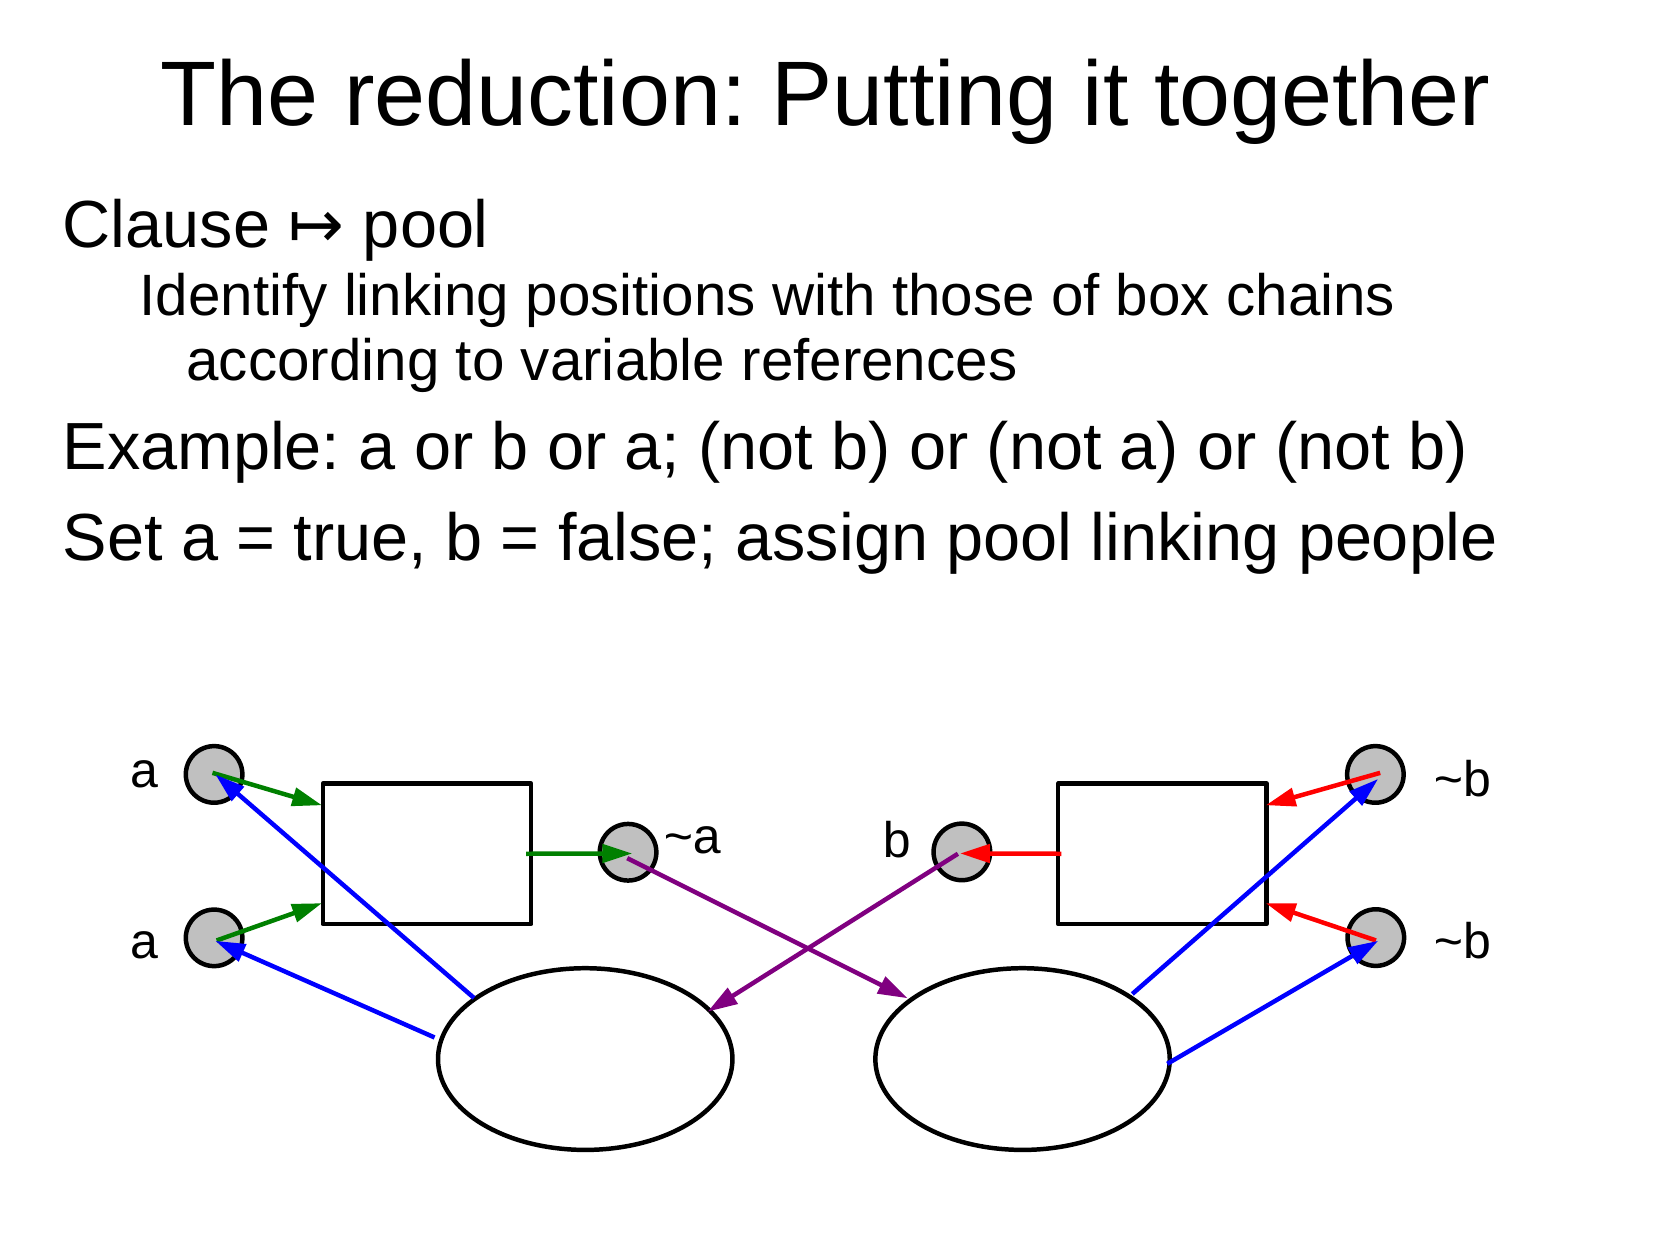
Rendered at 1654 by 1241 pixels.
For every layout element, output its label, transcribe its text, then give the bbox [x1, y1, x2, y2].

text_box [225, 934, 243, 943]
text_box [1347, 746, 1404, 803]
title The reduction: Putting it together [0, 7, 1654, 181]
text_box [944, 823, 989, 881]
text_box a [115, 875, 192, 993]
text_box ~a [649, 770, 764, 888]
text_box [192, 909, 241, 967]
list Clause ↦ pool Identify linking positions with those of box chains according to variable references Example: a or b or a; (not b) or (not a) or (not b)‏ Set a = true, b = false; assign pool linking people [45, 187, 1609, 1226]
text_box [600, 856, 649, 881]
text_box a [115, 704, 192, 823]
text_box [192, 746, 243, 803]
text_box [1349, 909, 1405, 966]
text_box [1347, 934, 1370, 947]
text_box ~b [1419, 713, 1534, 831]
text_box ~b [1419, 875, 1534, 993]
text_box [599, 823, 649, 866]
text_box b [868, 774, 944, 893]
